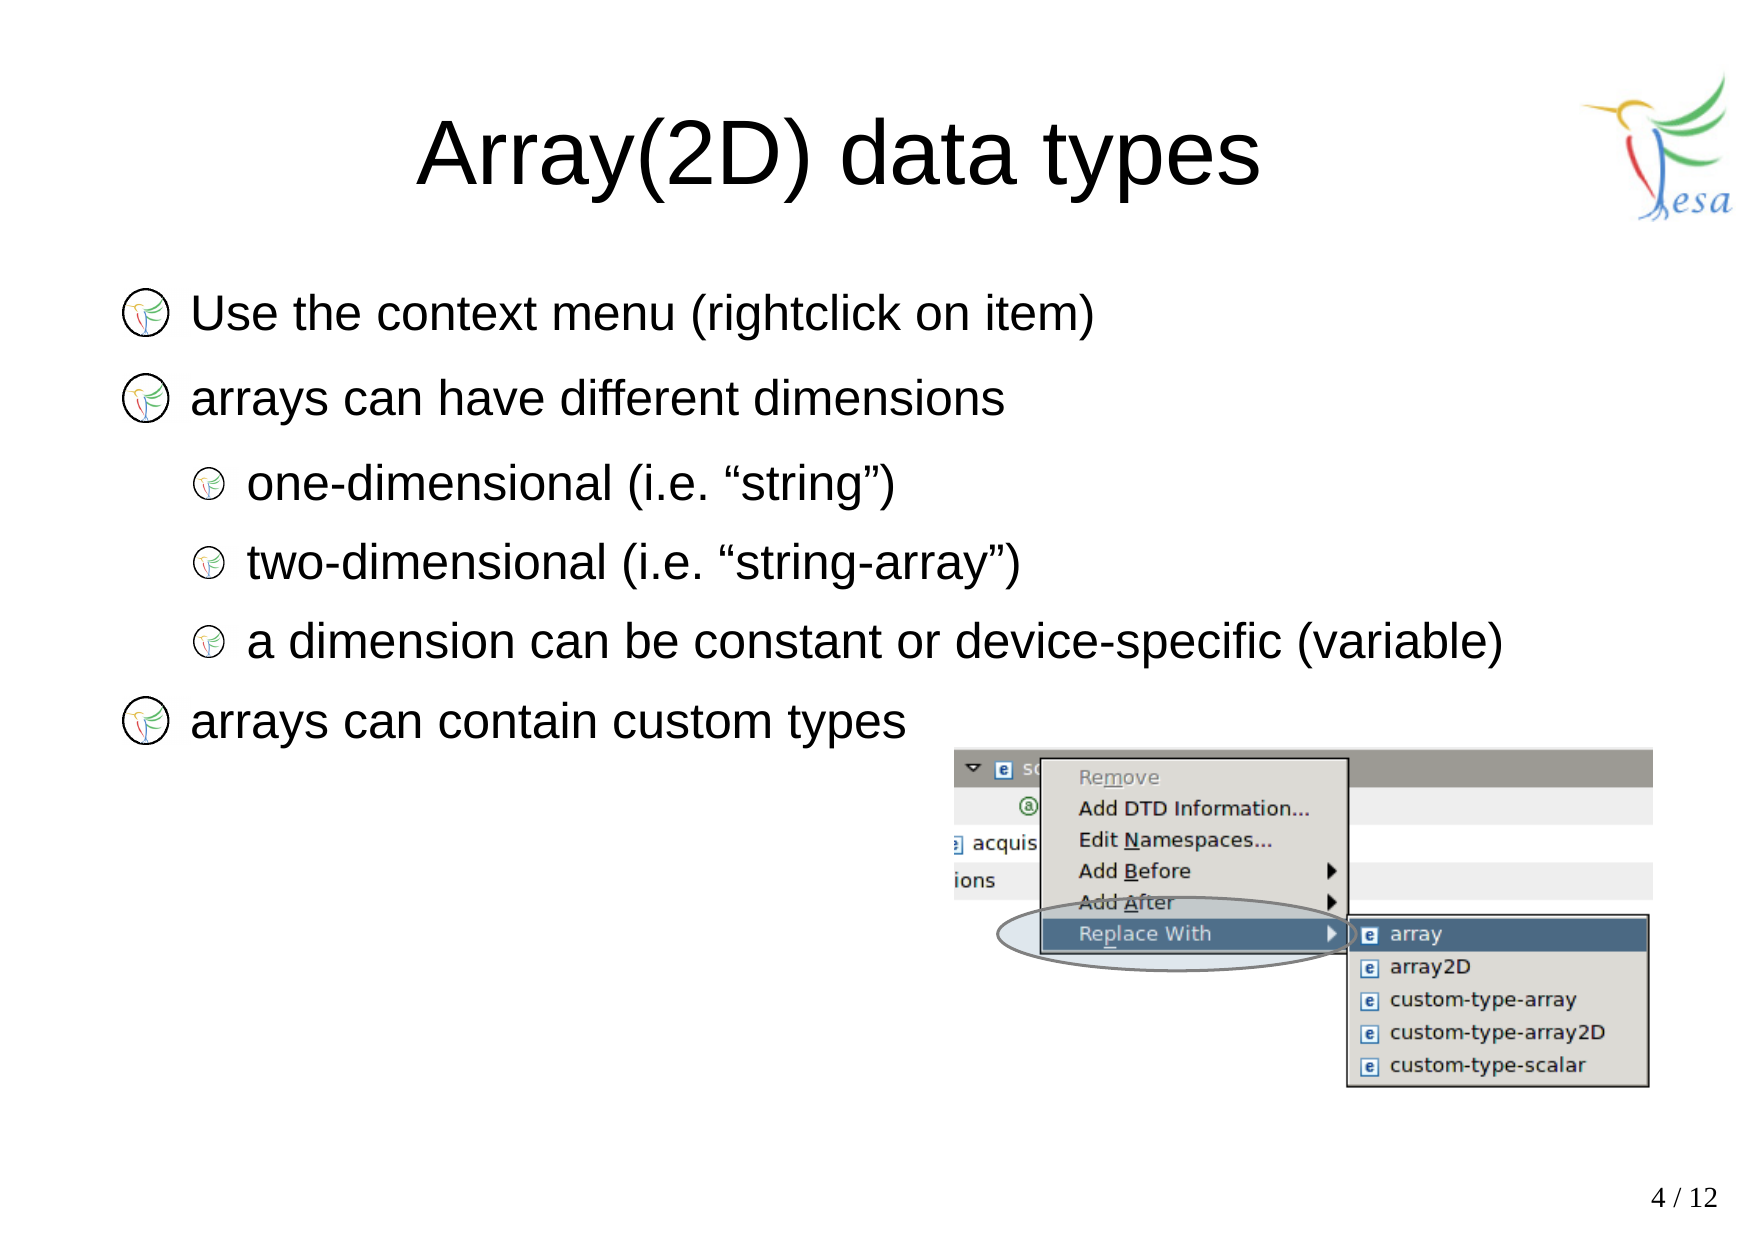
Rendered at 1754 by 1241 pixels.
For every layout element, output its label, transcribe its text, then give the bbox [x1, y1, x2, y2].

picture [1590, 64, 1736, 222]
list Use the context menu (rightclick on item) arrays can have different dimensions one-dimensional (i.e. “string”) two-dimensional (i.e. “string-array”) a dimension can be constant or device-specific (variable) arrays can contain custom types [105, 285, 1653, 1075]
picture [954, 747, 1653, 1091]
text_box [997, 897, 1357, 971]
title Array(2D) data types [90, 49, 1590, 257]
